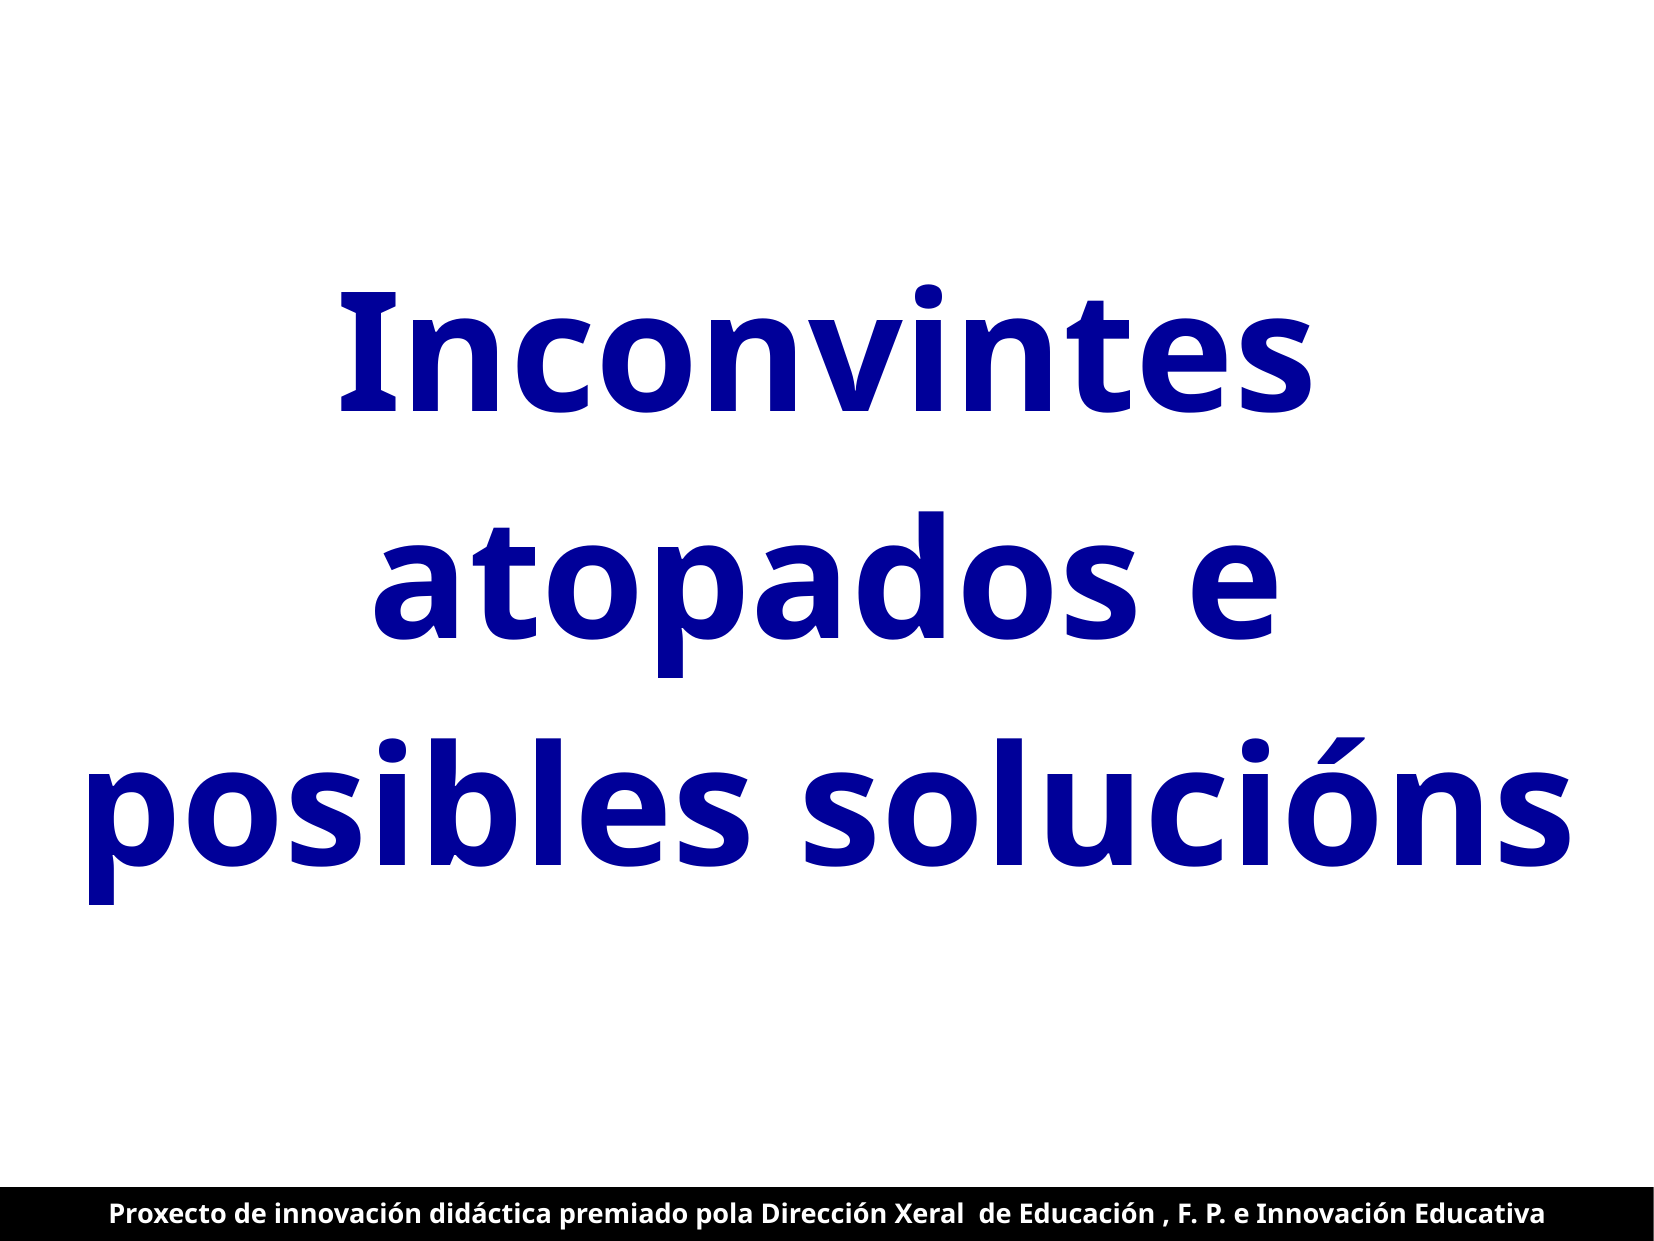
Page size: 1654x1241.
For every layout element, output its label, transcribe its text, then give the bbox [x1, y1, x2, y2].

title Inconvintes atopados e posibles solucións [59, 103, 1595, 1044]
